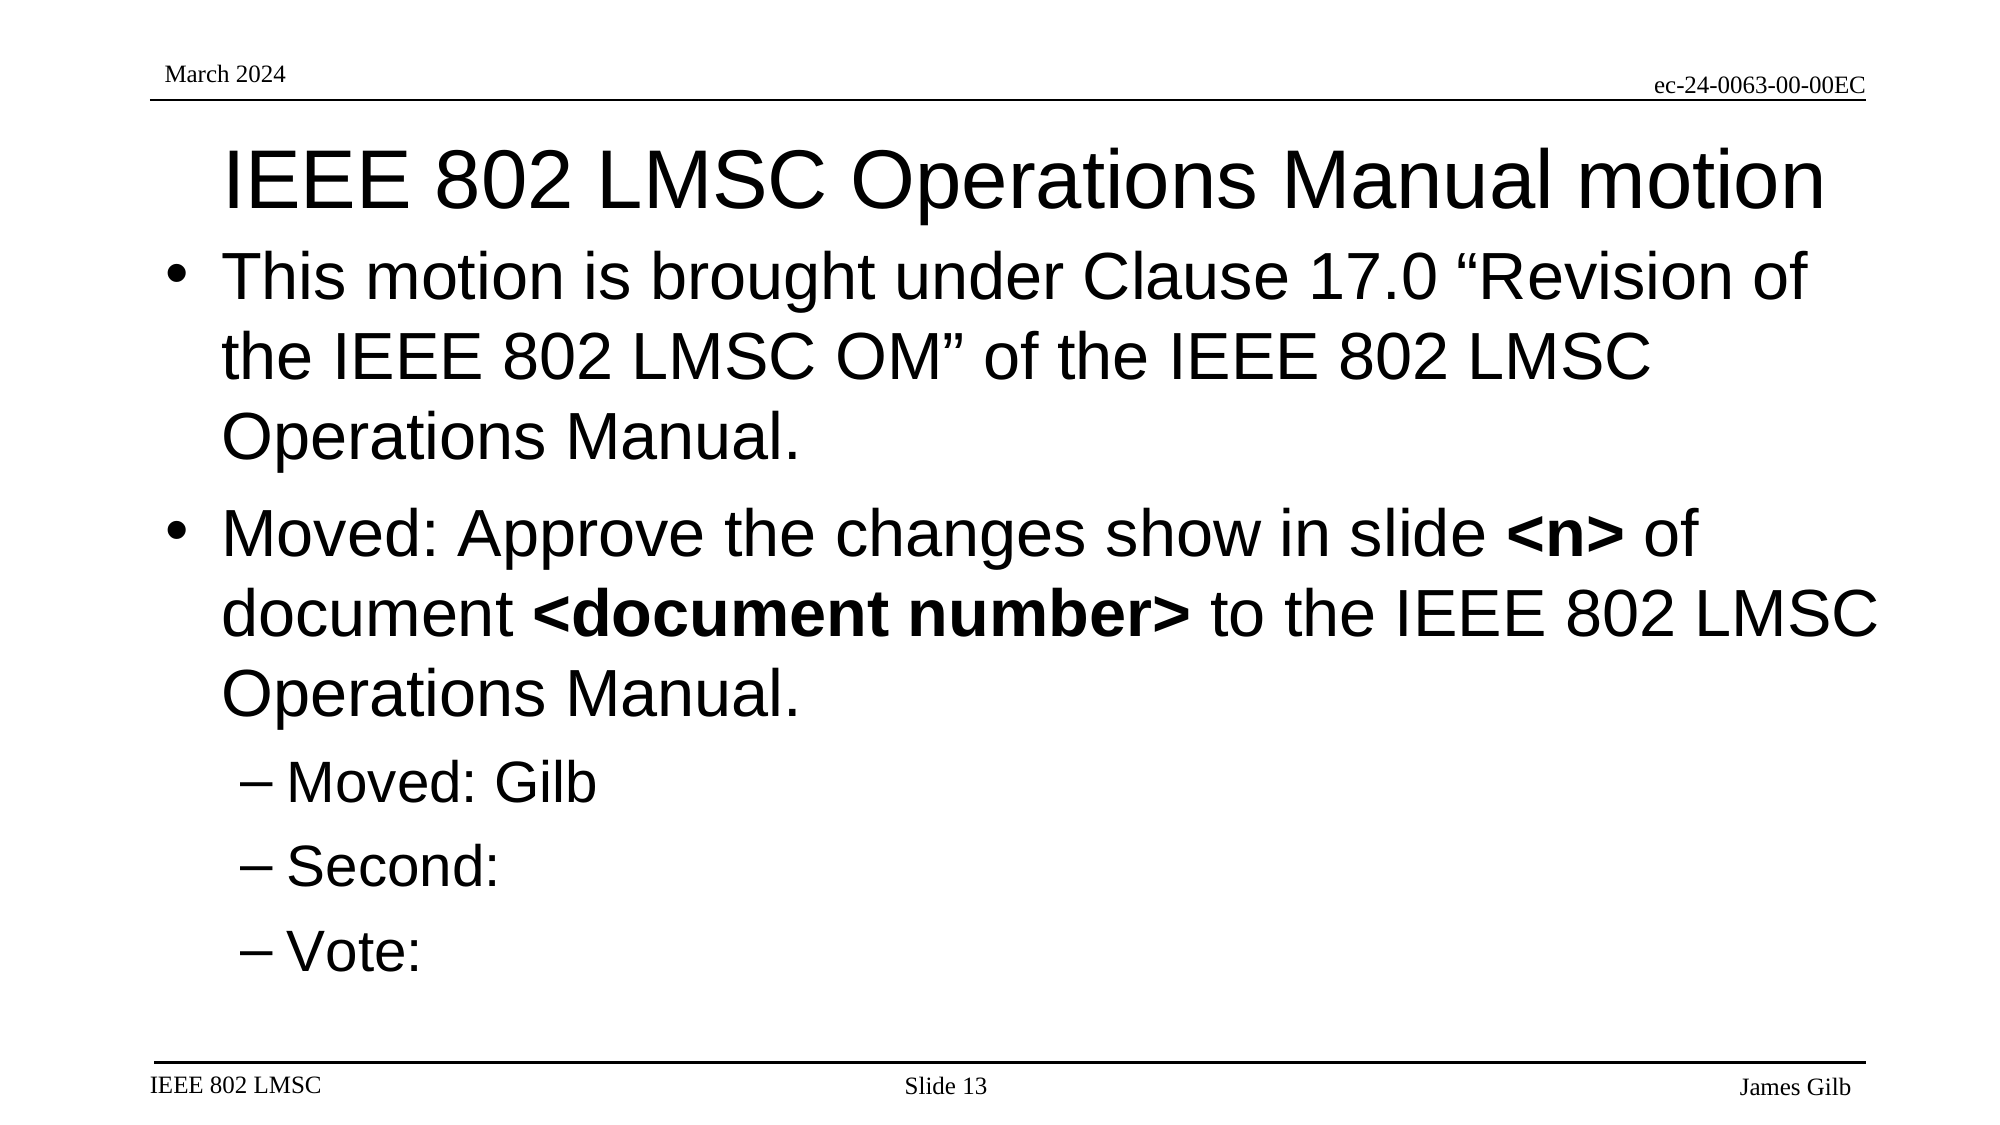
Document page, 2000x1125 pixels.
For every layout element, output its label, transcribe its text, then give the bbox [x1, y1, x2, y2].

list This motion is brought under Clause 17.0 “Revision of the IEEE 802 LMSC OM” of the IEEE 802 LMSC Operations Manual. Moved: Approve the changes show in slide <n> of document <document number> to the IEEE 802 LMSC Operations Manual. Moved: Gilb Second: Vote: [150, 224, 1900, 1036]
title IEEE 802 LMSC Operations Manual motion [149, 112, 1900, 238]
